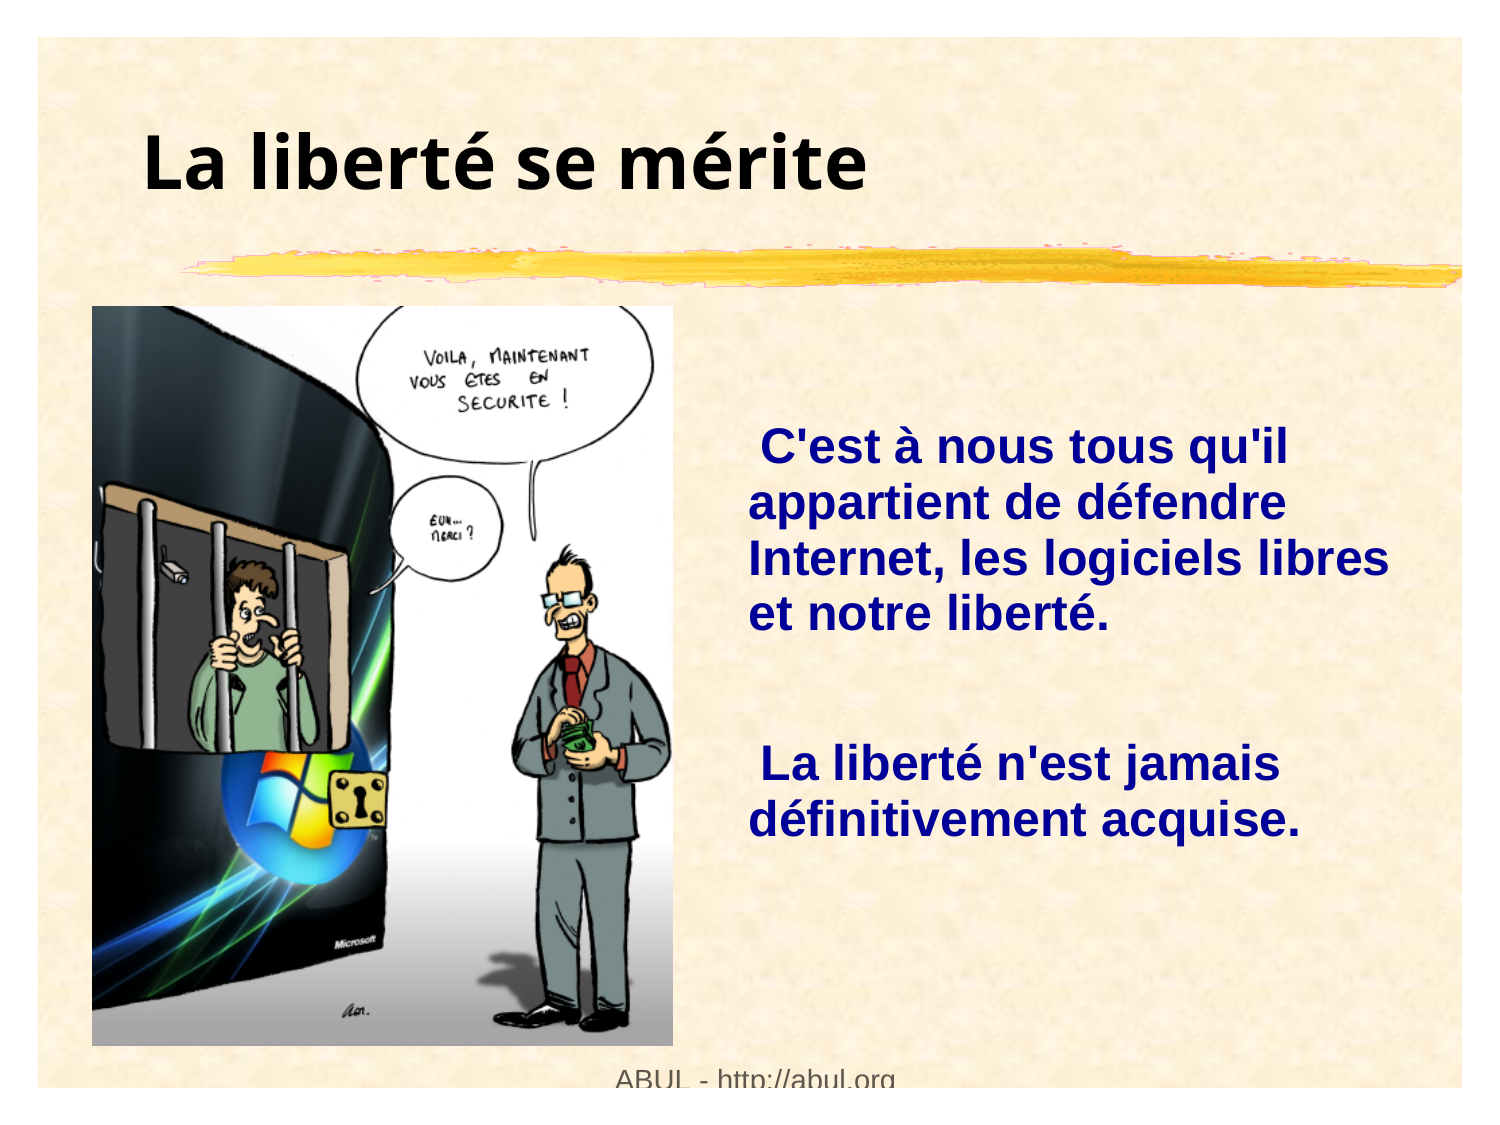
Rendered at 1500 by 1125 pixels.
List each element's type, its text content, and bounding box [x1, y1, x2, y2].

text_box C'est à nous tous qu'il appartient de défendre Internet, les logiciels libres et notre liberté. La liberté n'est jamais définitivement acquise. [733, 410, 1445, 916]
picture [811, 1076, 818, 1088]
picture [618, 1084, 630, 1088]
picture [794, 1082, 801, 1088]
picture [754, 1076, 761, 1088]
picture [639, 1081, 649, 1088]
picture [722, 1076, 729, 1088]
picture [639, 1072, 648, 1078]
picture [738, 1076, 743, 1088]
picture [883, 1076, 891, 1088]
picture [620, 1073, 627, 1082]
picture [37, 37, 1463, 1088]
title La liberté se mérite [126, 72, 1456, 248]
picture [858, 1076, 866, 1088]
